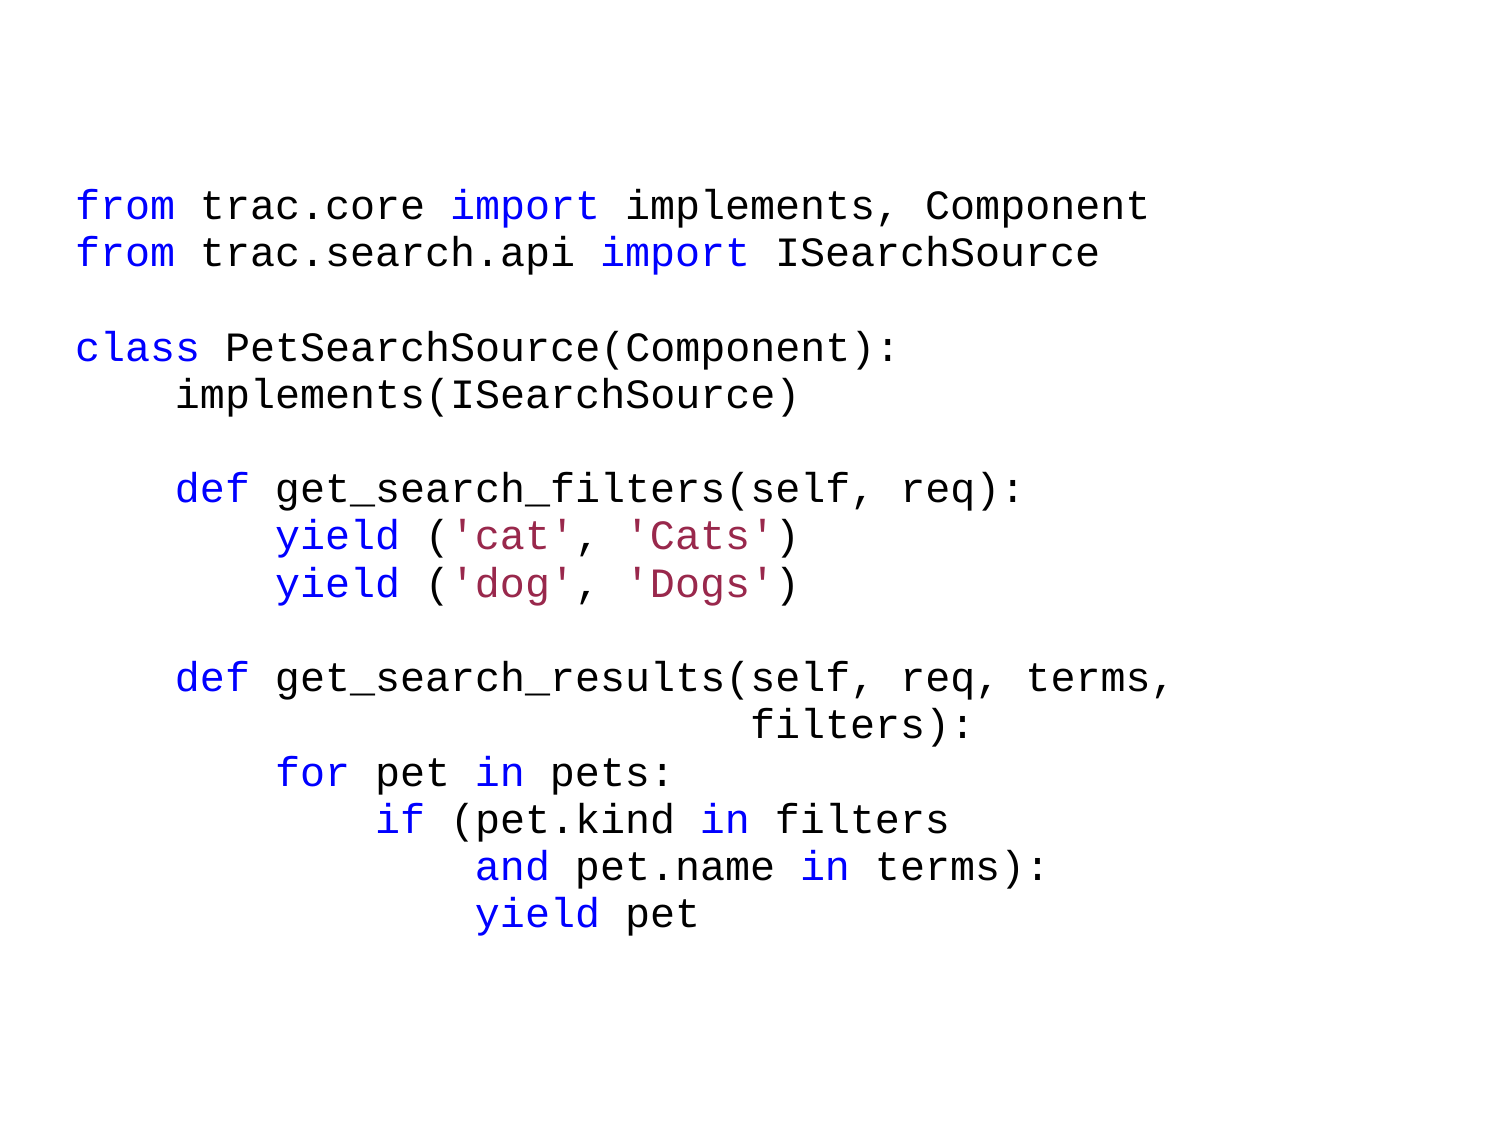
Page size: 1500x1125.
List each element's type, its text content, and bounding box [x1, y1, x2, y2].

subtitle from trac.core import implements, Component from trac.search.api import ISearchSource class PetSearchSource(Component): implements(ISearchSource) def get_search_filters(self, req): yield ('cat', 'Cats') yield ('dog', 'Dogs') def get_search_results(self, req, terms, filters): for pet in pets: if (pet.kind in filters and pet.name in terms): yield pet [75, 82, 1425, 1043]
